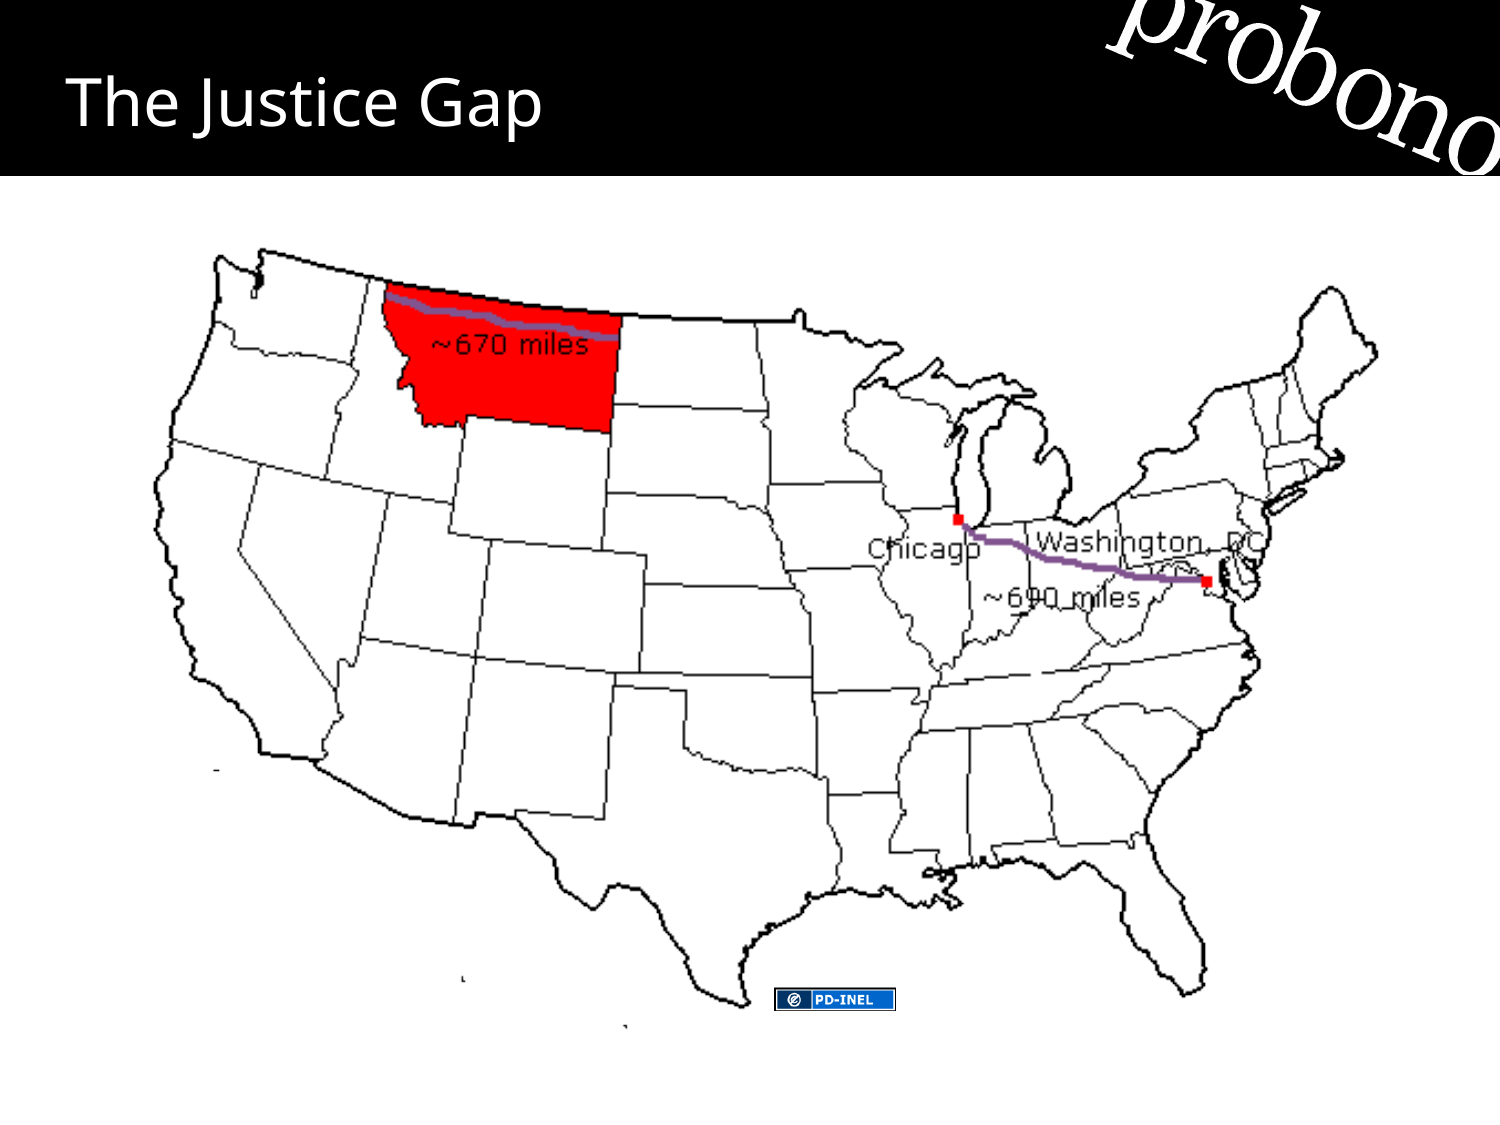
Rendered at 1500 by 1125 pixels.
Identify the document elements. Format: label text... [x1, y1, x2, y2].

title The Justice Gap [50, 49, 1238, 150]
text_box [125, 224, 1388, 1054]
picture [774, 987, 896, 1011]
